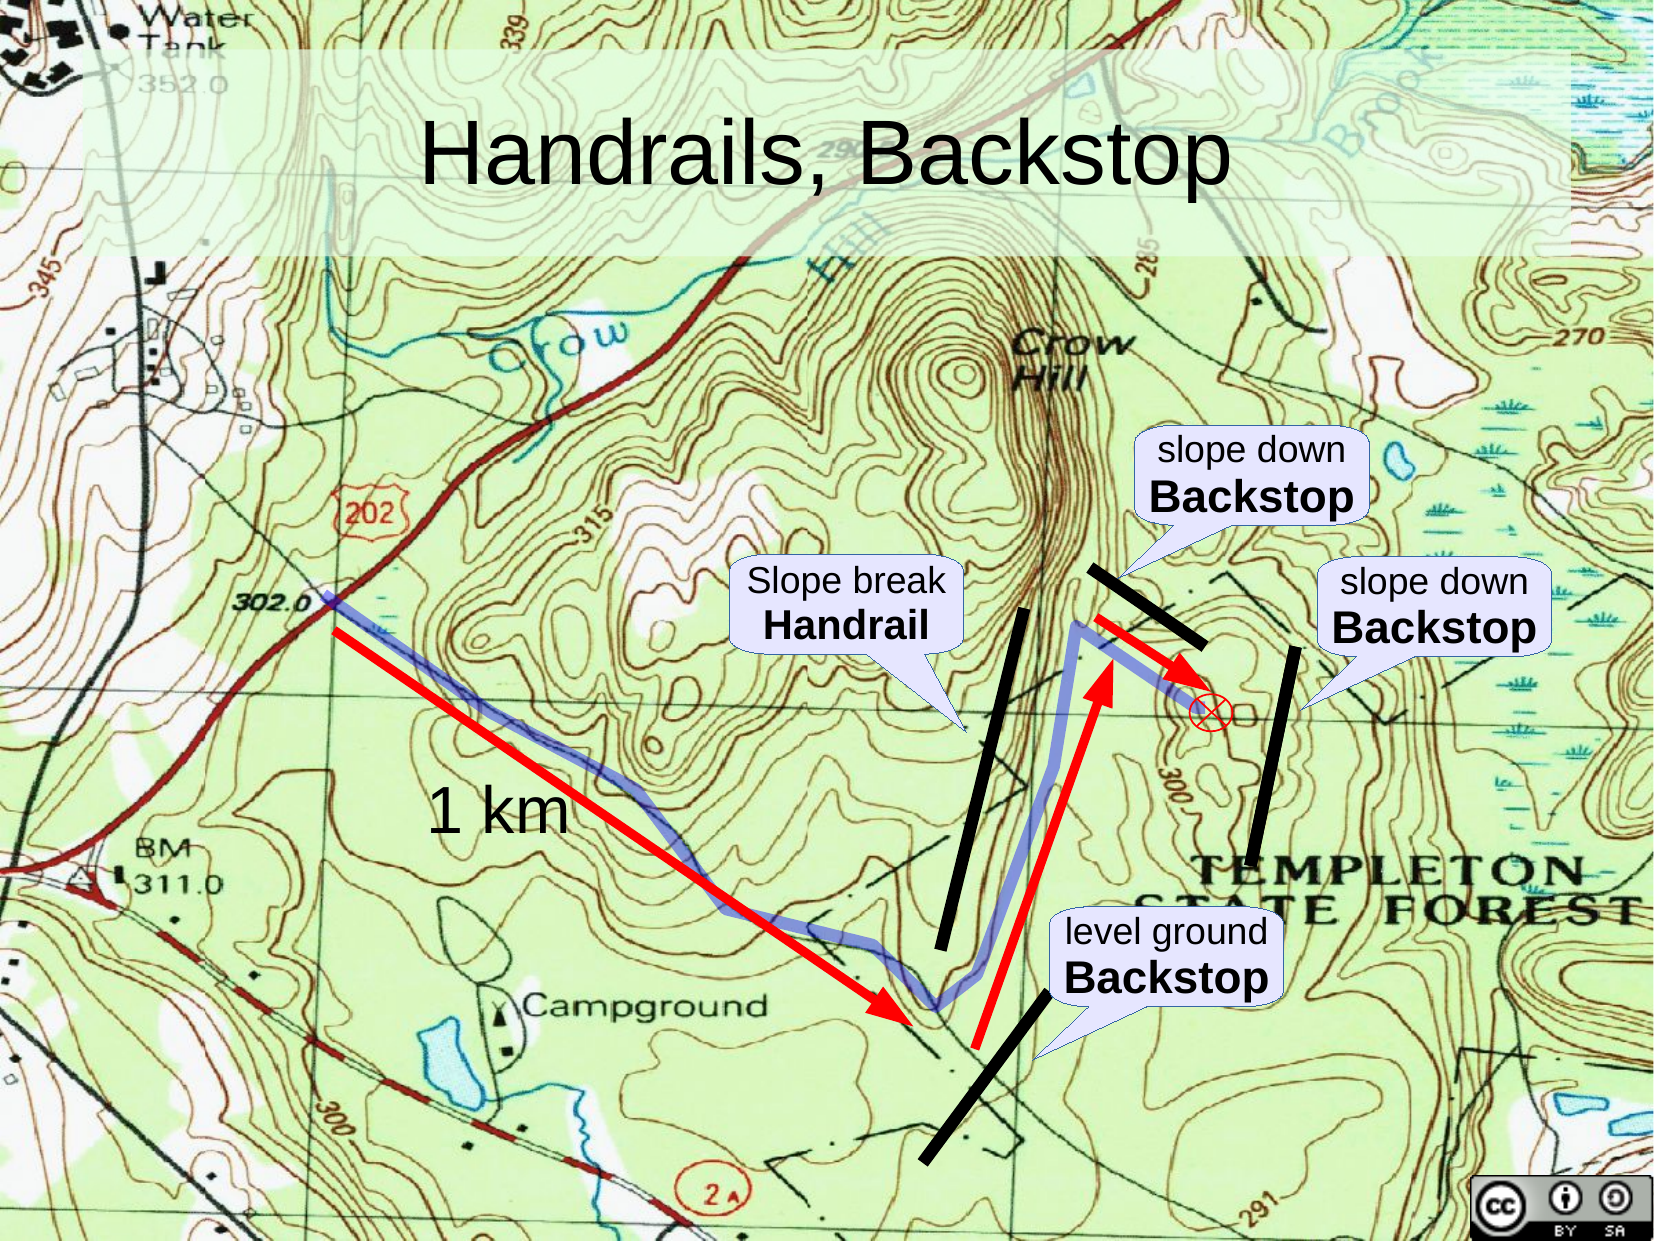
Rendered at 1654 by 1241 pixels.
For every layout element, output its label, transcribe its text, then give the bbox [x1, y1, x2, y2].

text_box level ground Backstop [1032, 906, 1284, 1061]
text_box slope down Backstop [1300, 556, 1552, 711]
picture [0, 0, 1654, 1241]
text_box slope down Backstop [1117, 425, 1370, 579]
text_box 1 km [411, 765, 587, 856]
title Handrails, Backstop [82, 49, 1571, 257]
text_box Slope break Handrail [729, 554, 967, 733]
